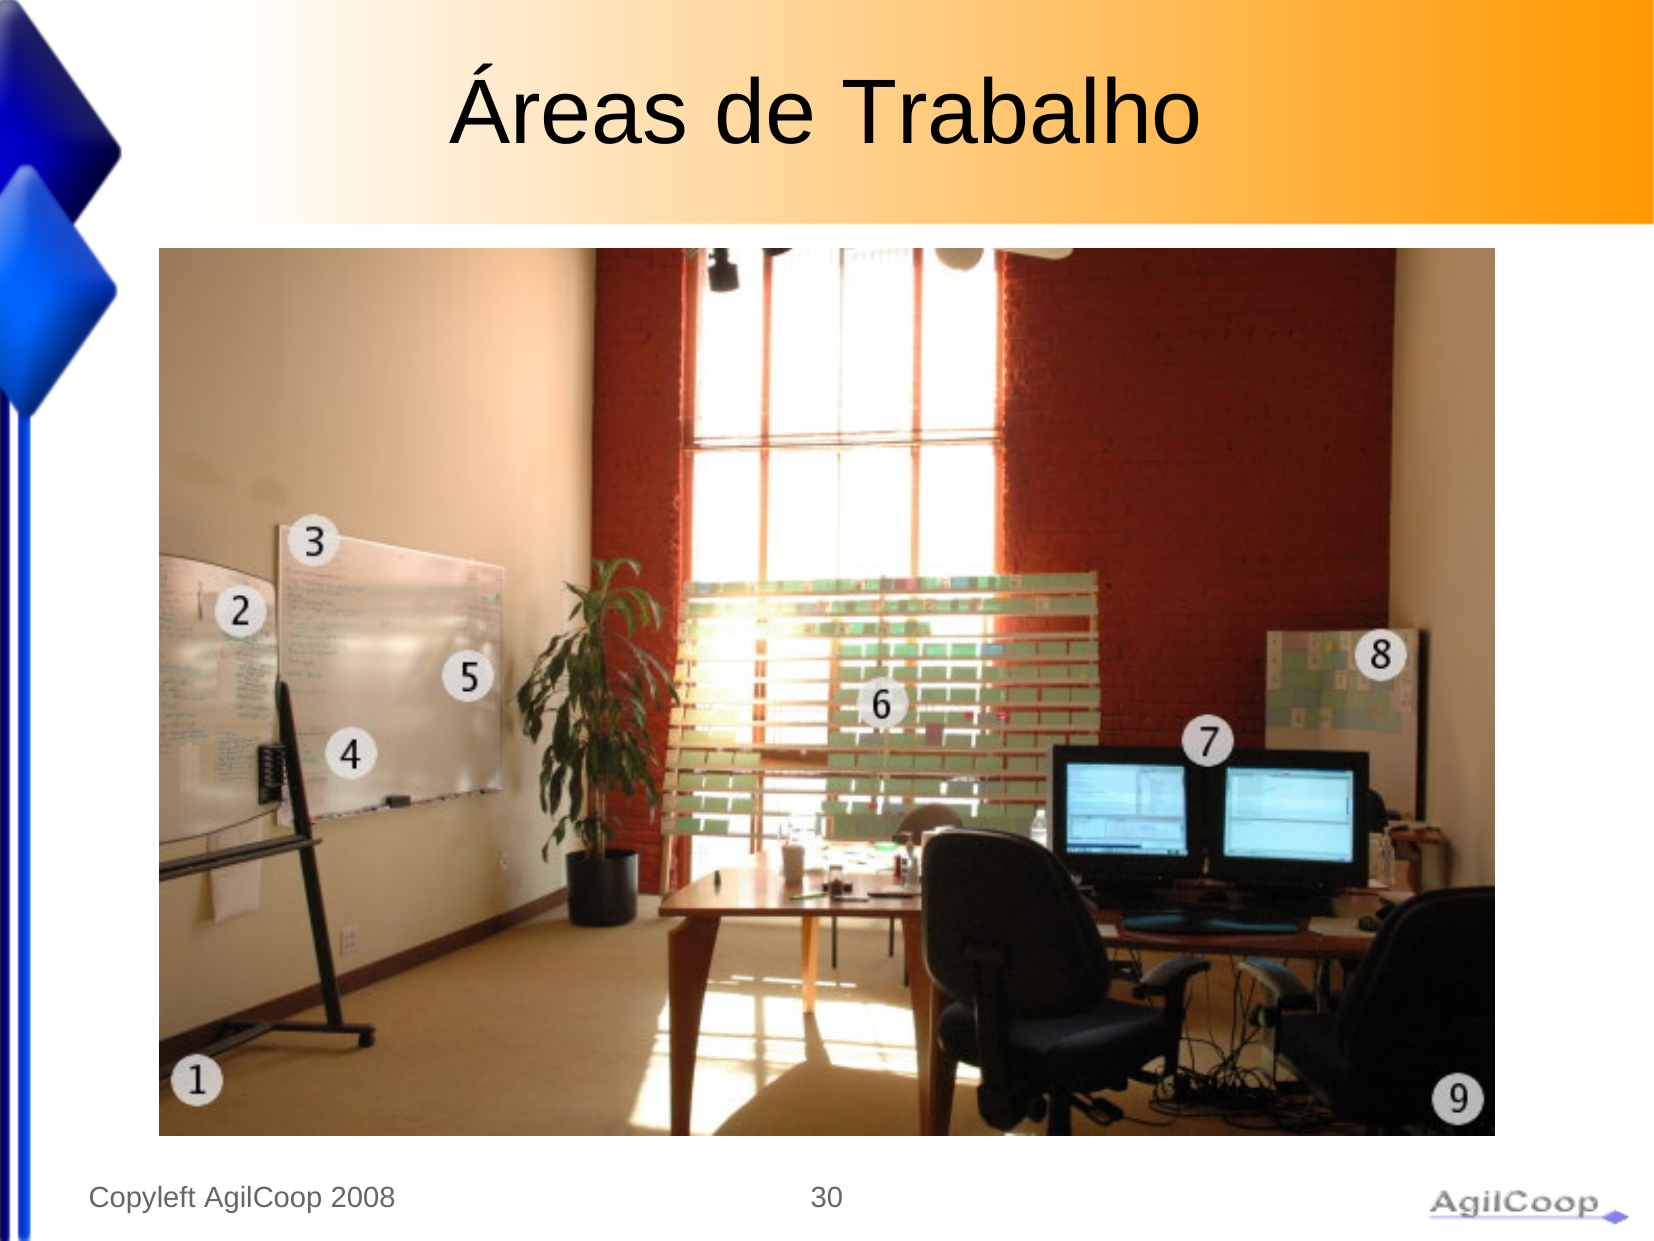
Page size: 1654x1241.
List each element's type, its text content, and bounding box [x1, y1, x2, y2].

picture [0, 0, 1654, 1241]
title Áreas de Trabalho [82, 8, 1571, 216]
